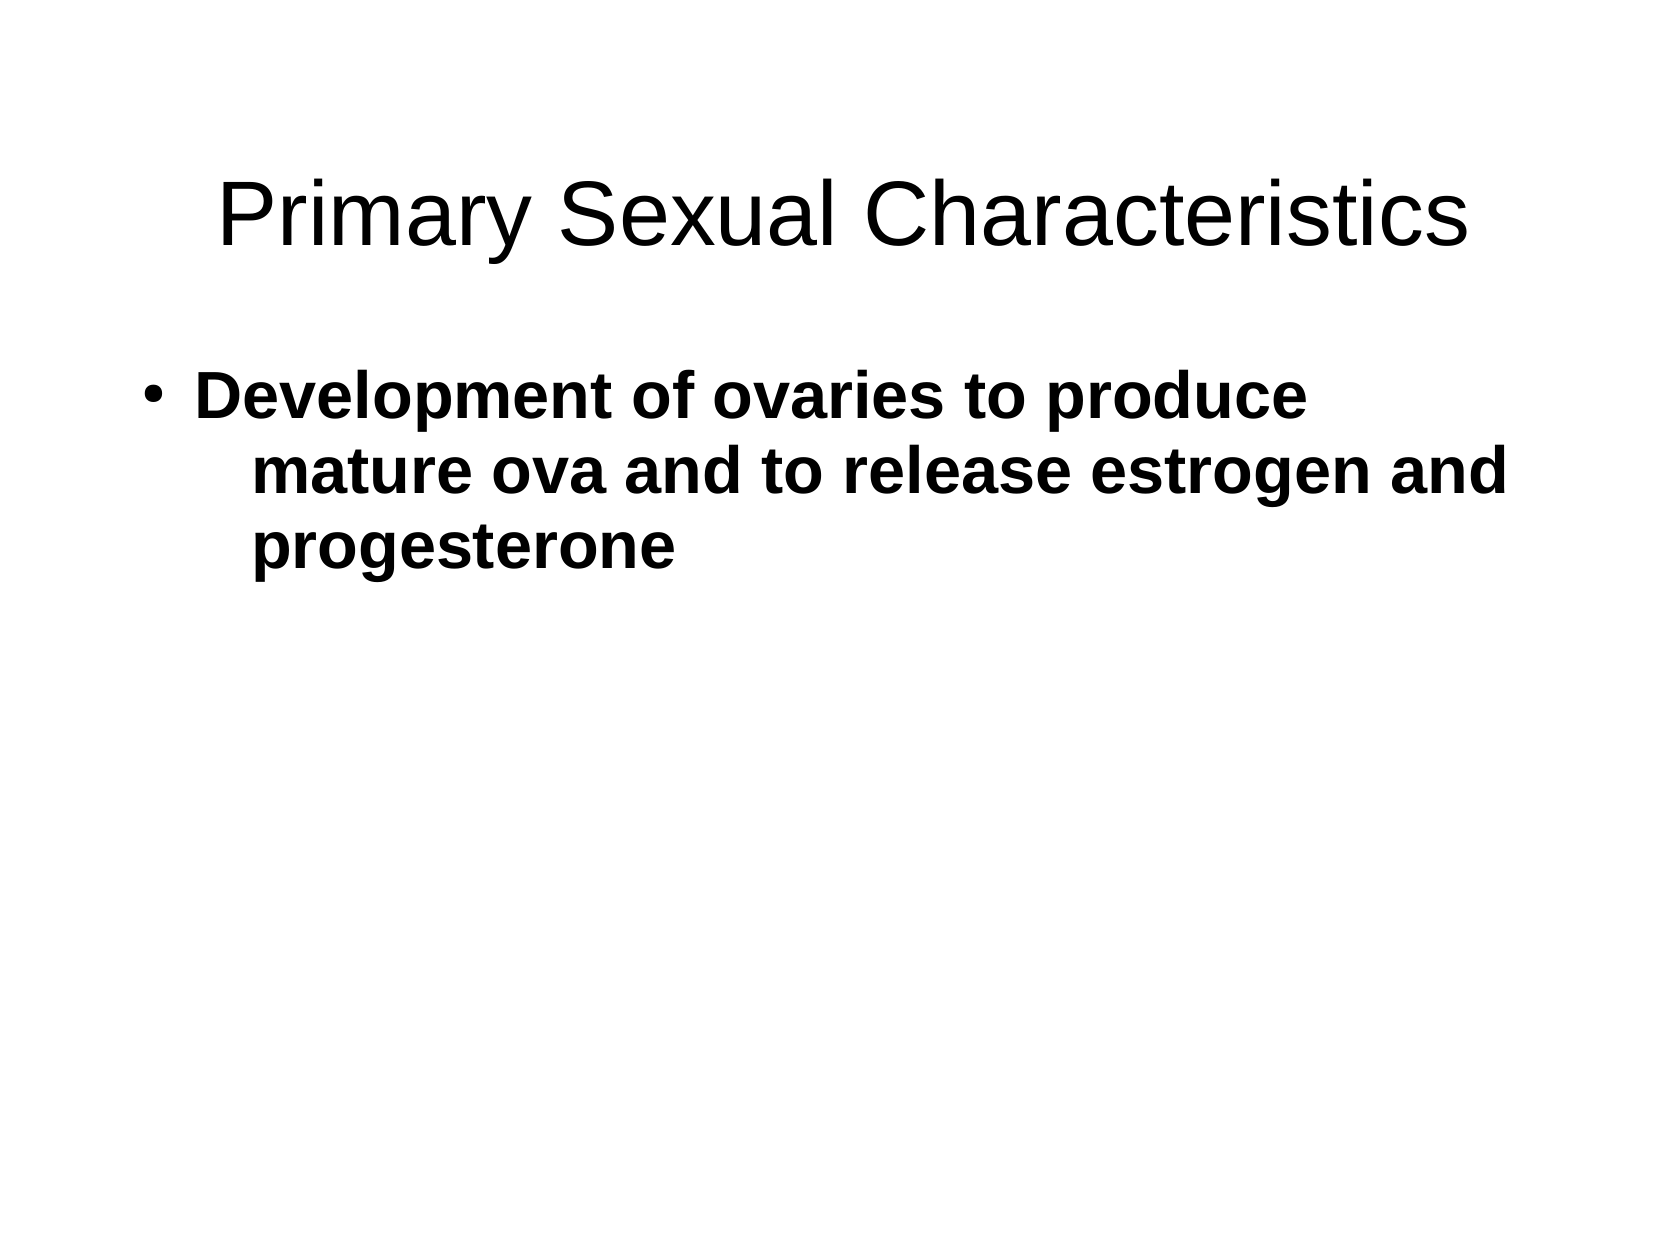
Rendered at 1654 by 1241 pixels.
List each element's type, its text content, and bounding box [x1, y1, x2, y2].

list Development of ovaries to produce mature ova and to release estrogen and progesterone [124, 358, 1530, 1088]
title Primary Sexual Characteristics [124, 117, 1565, 310]
